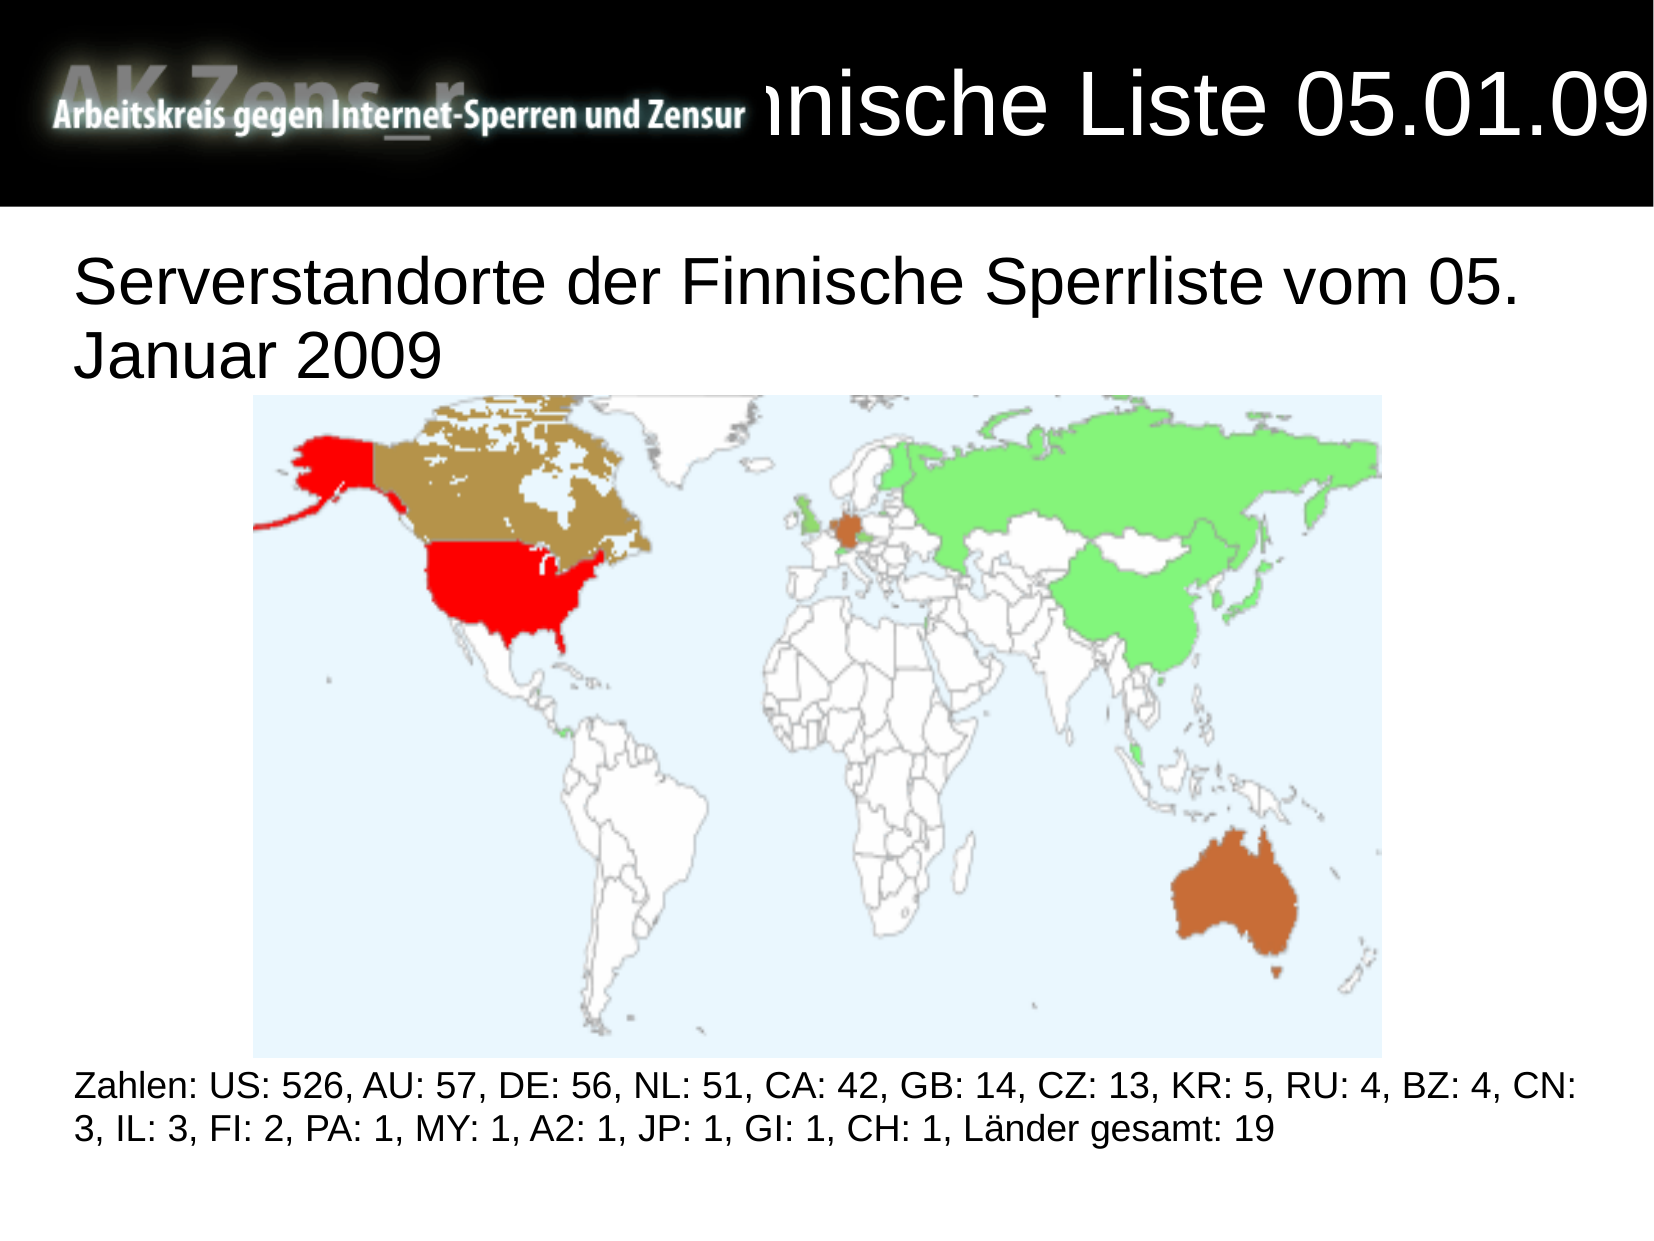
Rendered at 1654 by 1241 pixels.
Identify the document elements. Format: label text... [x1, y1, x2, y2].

picture [0, 0, 766, 204]
title Finnische Liste 05.01.09 [0, 0, 1654, 207]
text_box Serverstandorte der Finnische Sperrliste vom 05. Januar 2009 Zahlen: US: 526, AU: 57, DE: 56, NL: 51, CA: 42, GB: 14, CZ: 13, KR: 5, RU: 4, BZ: 4, CN: 3, IL: 3, FI: 2, PA: 1, MY: 1, A2: 1, JP: 1, GI: 1, CH: 1, Länder gesamt: 19 [59, 236, 1595, 1157]
picture [253, 395, 1382, 1058]
